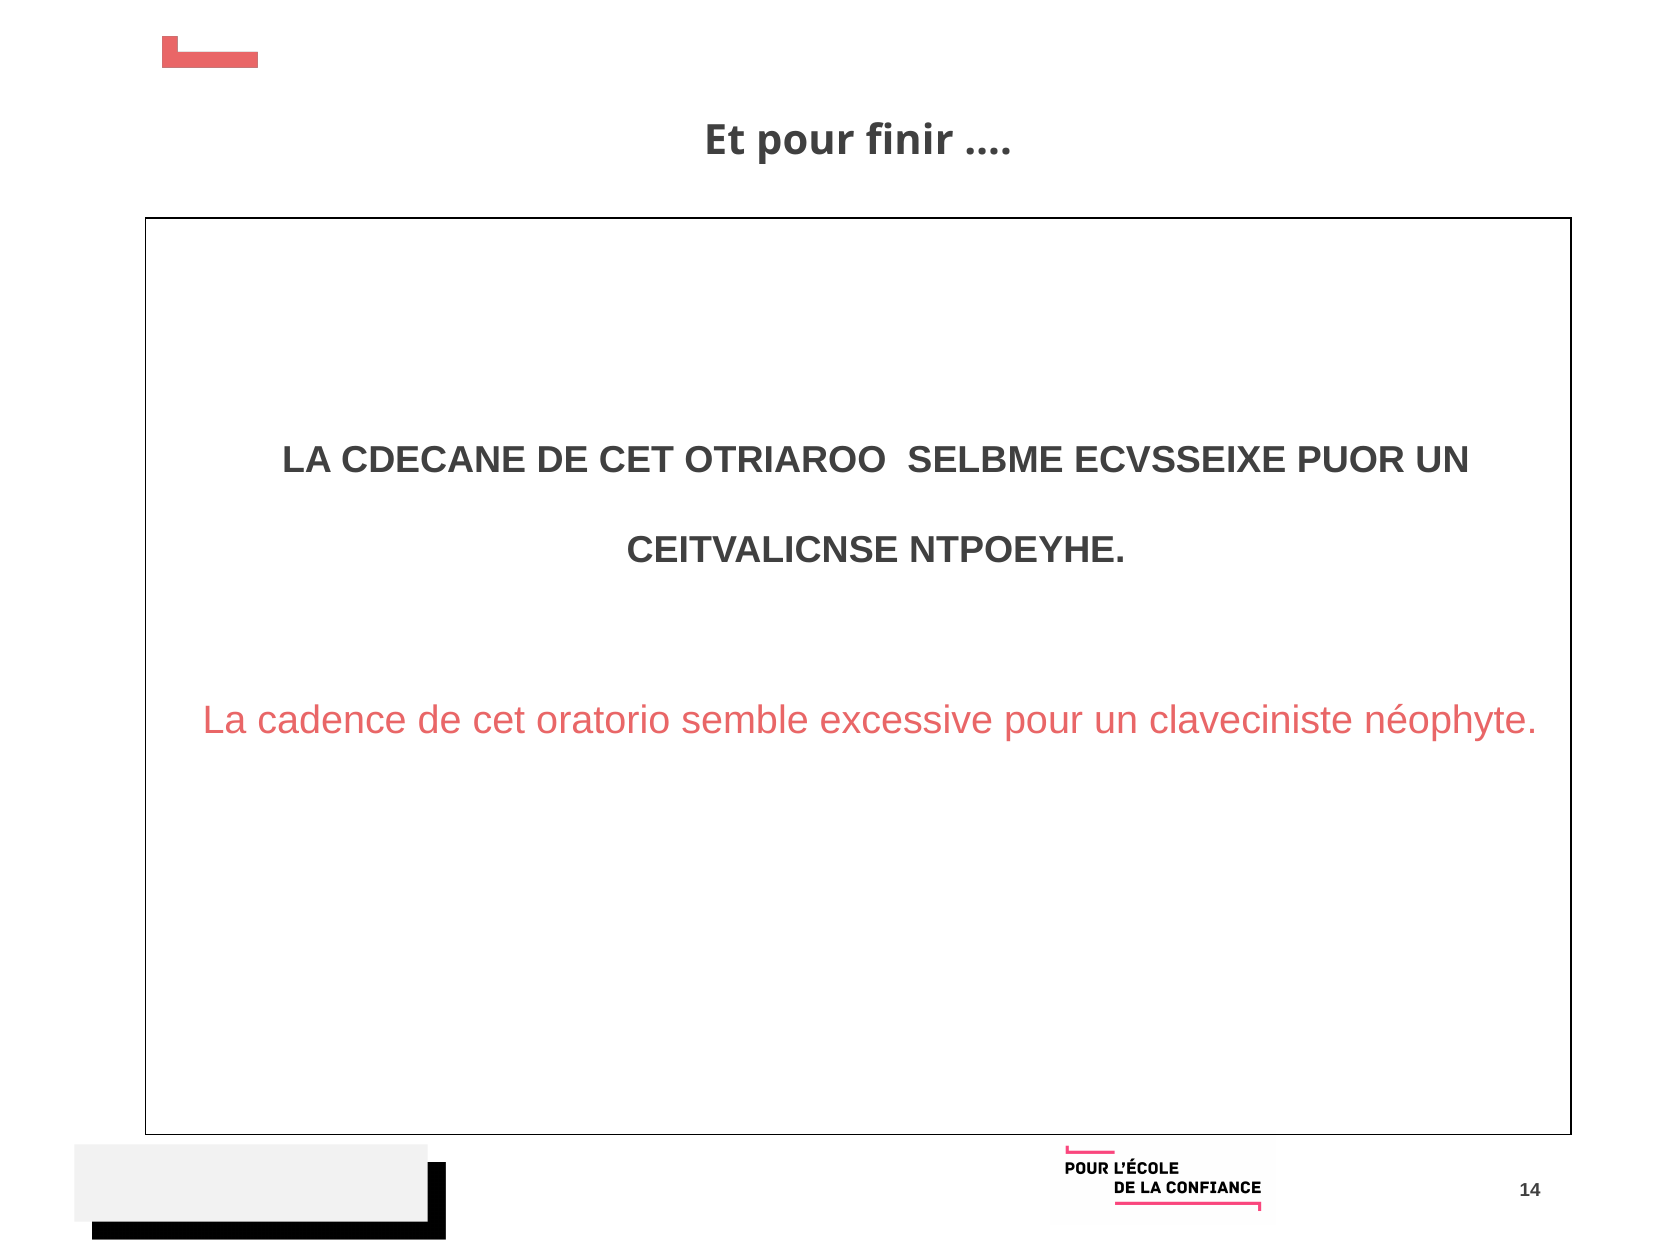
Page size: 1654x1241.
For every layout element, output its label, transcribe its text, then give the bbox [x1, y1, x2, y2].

text_box [74, 1144, 428, 1222]
title Et pour finir …. [145, 67, 1571, 209]
picture [161, 35, 259, 69]
list LA CDECANE DE CET OTRIAROO SELBME ECVSSEIXE PUOR UN CEITVALICNSE NTPOEYHE. La cadence de cet oratorio semble excessive pour un claveciniste néophyte. [145, 217, 1571, 1135]
text_box <numéro> [1473, 1155, 1556, 1222]
picture [1049, 1135, 1279, 1227]
